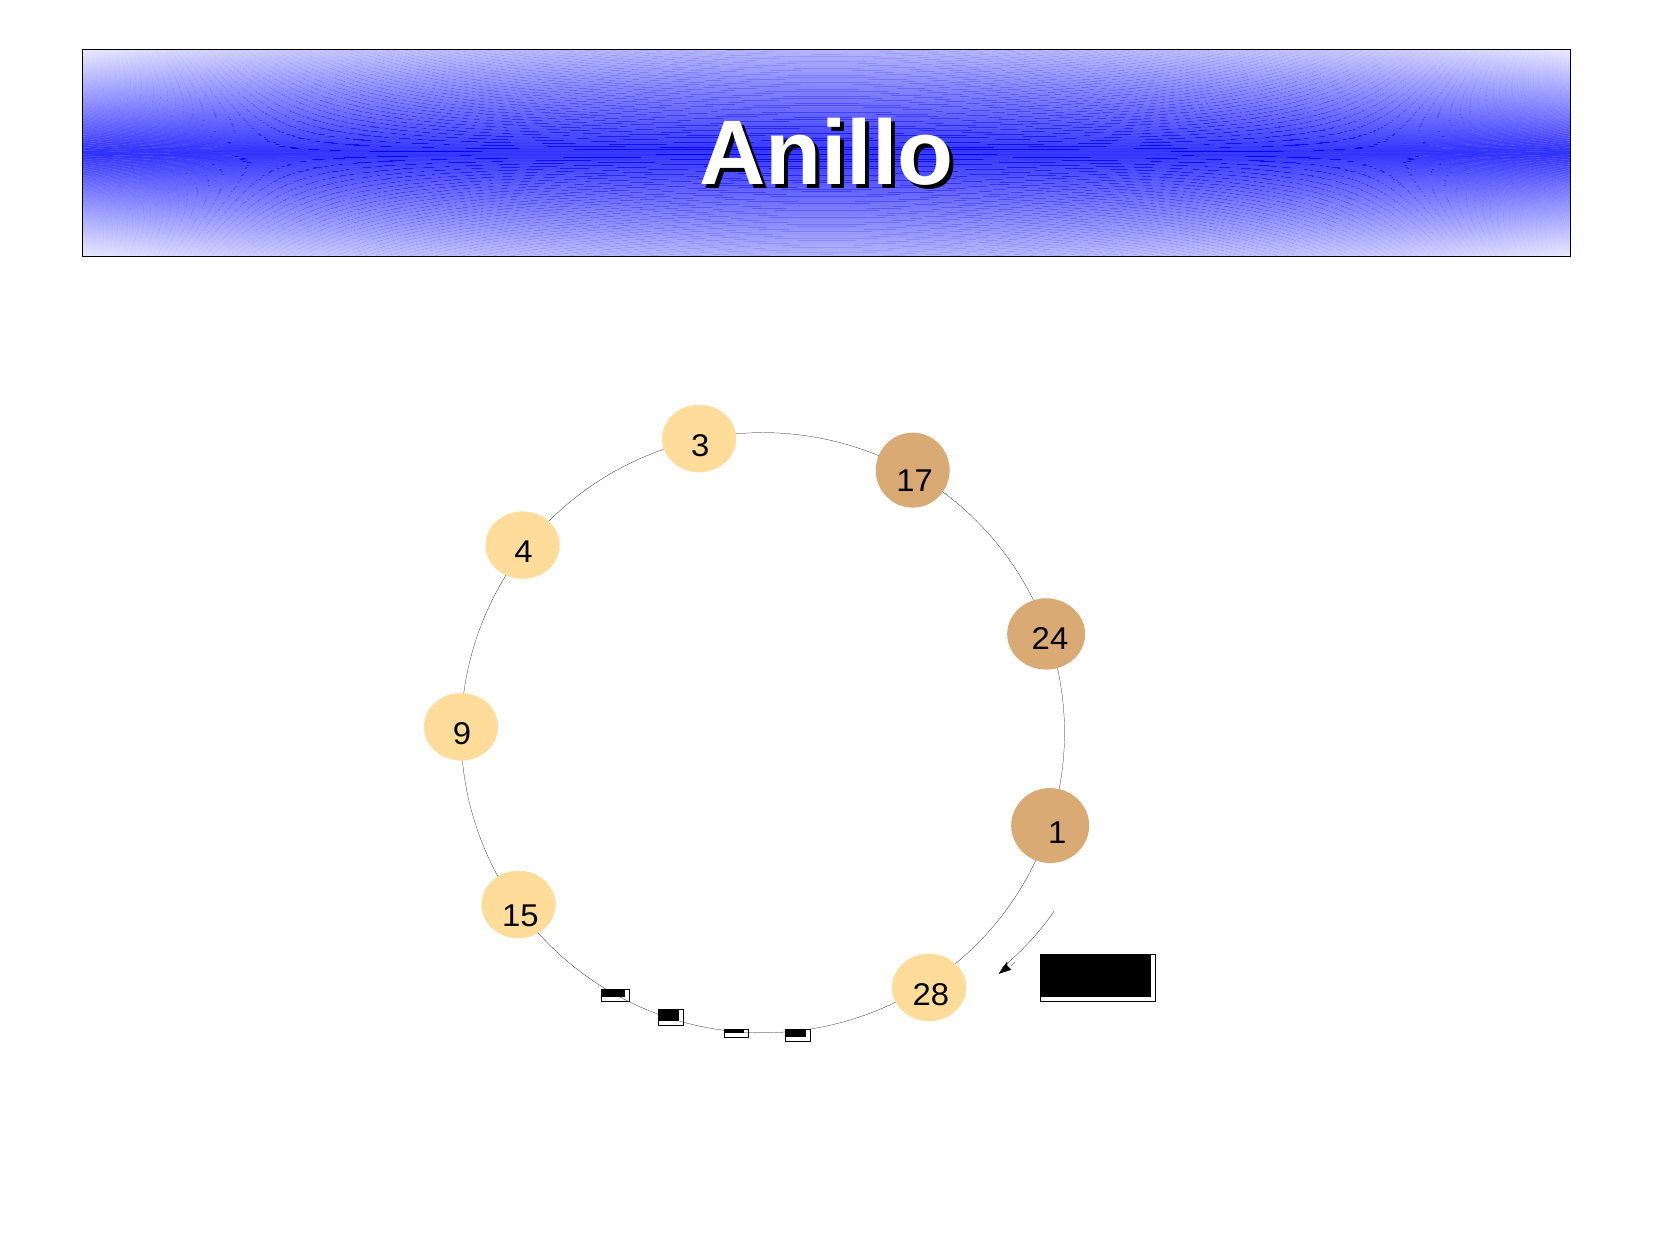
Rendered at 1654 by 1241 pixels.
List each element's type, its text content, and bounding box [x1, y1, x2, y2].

picture [420, 405, 1163, 1045]
title Anillo [82, 49, 1571, 257]
